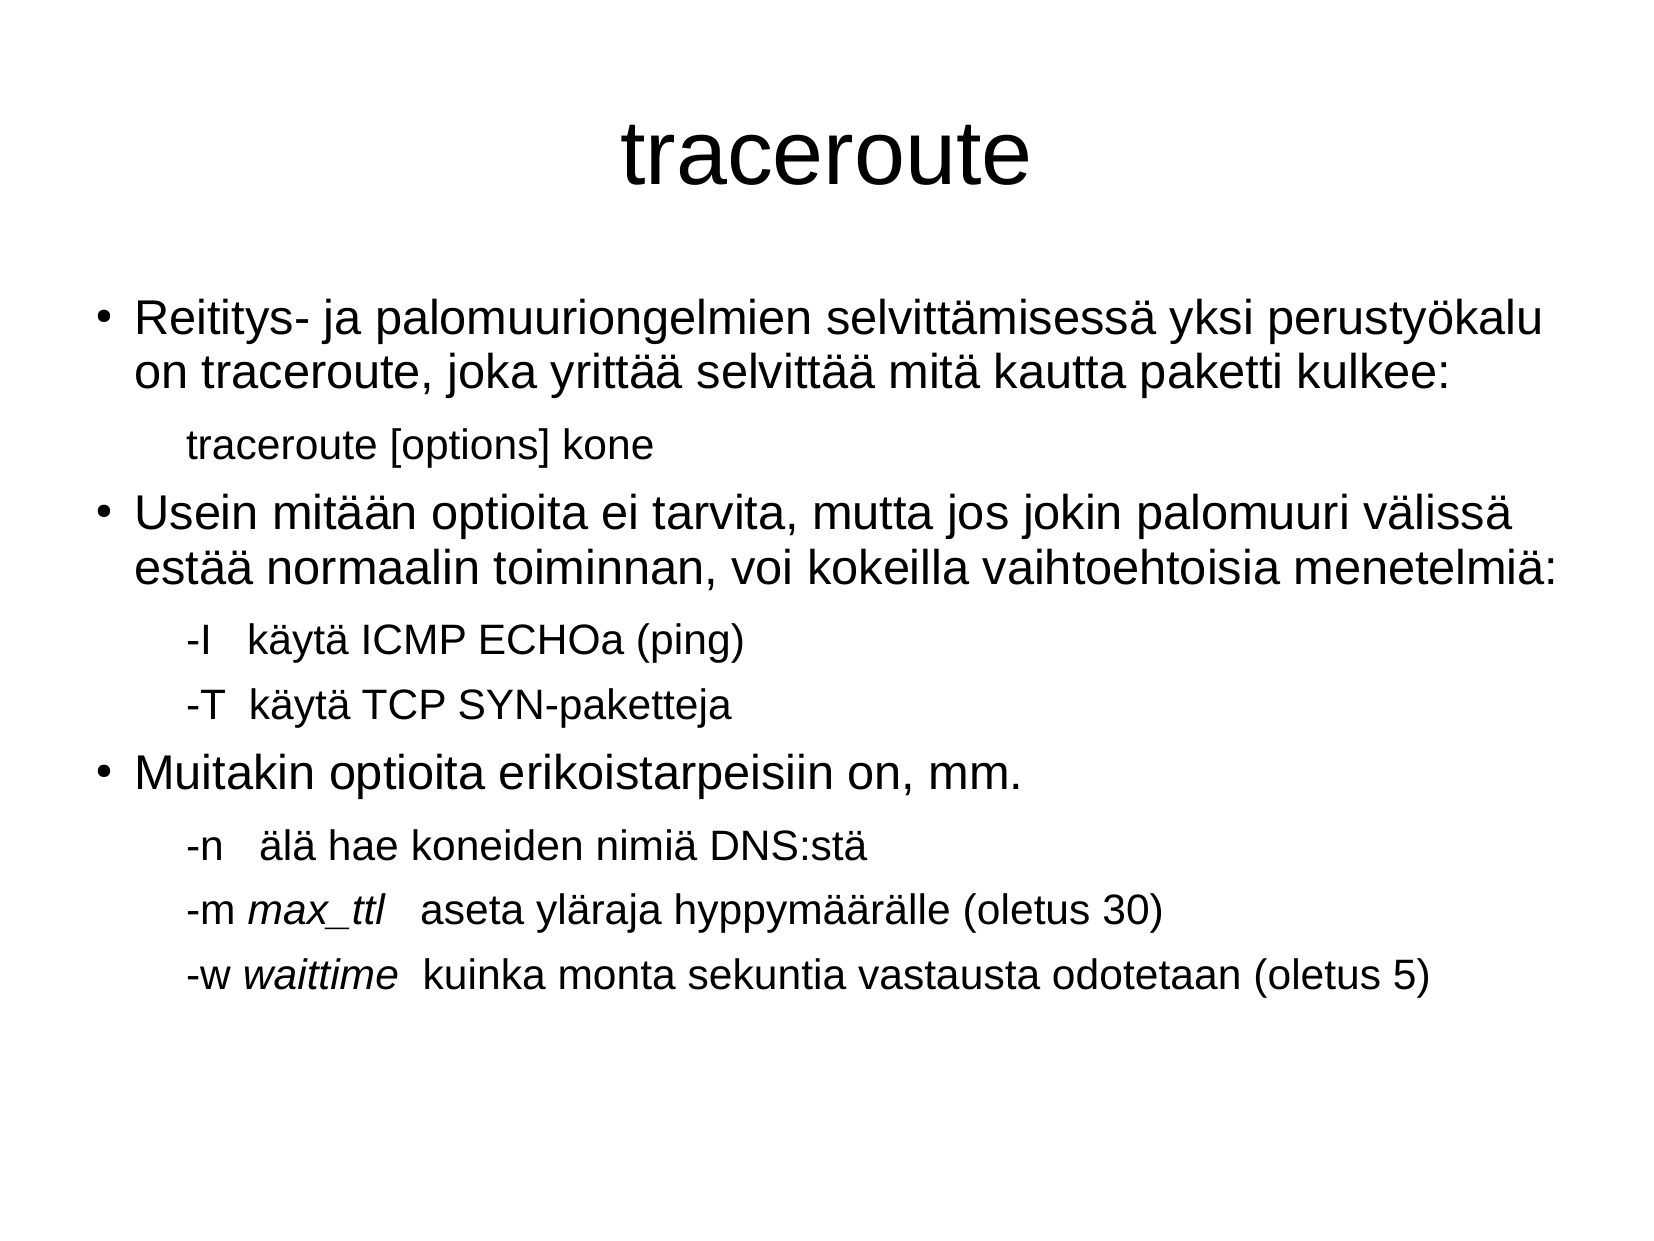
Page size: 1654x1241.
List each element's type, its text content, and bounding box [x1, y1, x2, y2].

title traceroute [82, 49, 1571, 257]
list Reititys- ja palomuuriongelmien selvittämisessä yksi perustyökalu on traceroute, joka yrittää selvittää mitä kautta paketti kulkee: traceroute [options] kone Usein mitään optioita ei tarvita, mutta jos jokin palomuuri välissä estää normaalin toiminnan, voi kokeilla vaihtoehtoisia menetelmiä: -I käytä ICMP ECHOa (ping) -T käytä TCP SYN-paketteja Muitakin optioita erikoistarpeisiin on, mm. -n älä hae koneiden nimiä DNS:stä -m max_ttl aseta yläraja hyppymäärälle (oletus 30) -w waittime kuinka monta sekuntia vastausta odotetaan (oletus 5) [82, 290, 1571, 1010]
